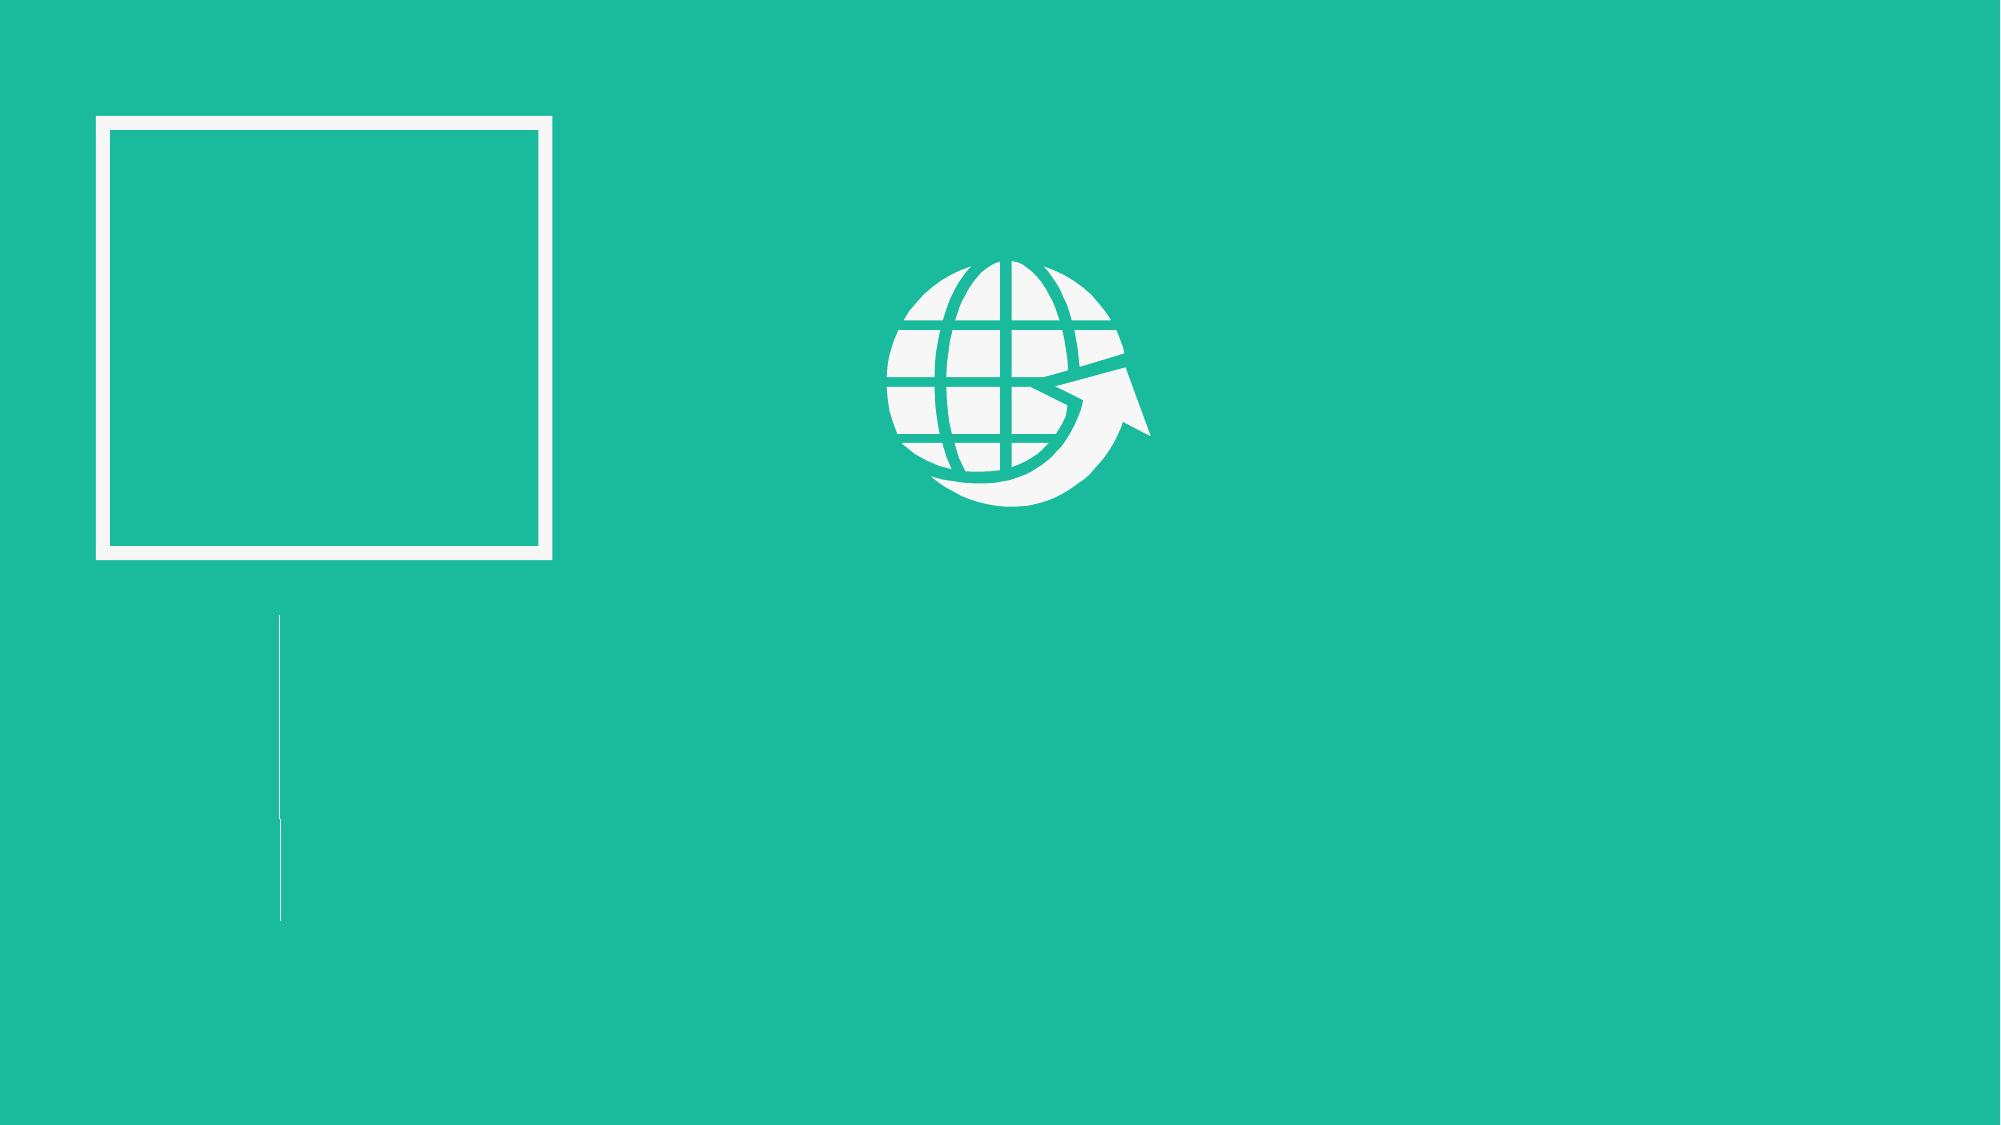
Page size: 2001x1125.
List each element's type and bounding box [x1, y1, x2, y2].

text_box [0, 0, 2001, 1125]
